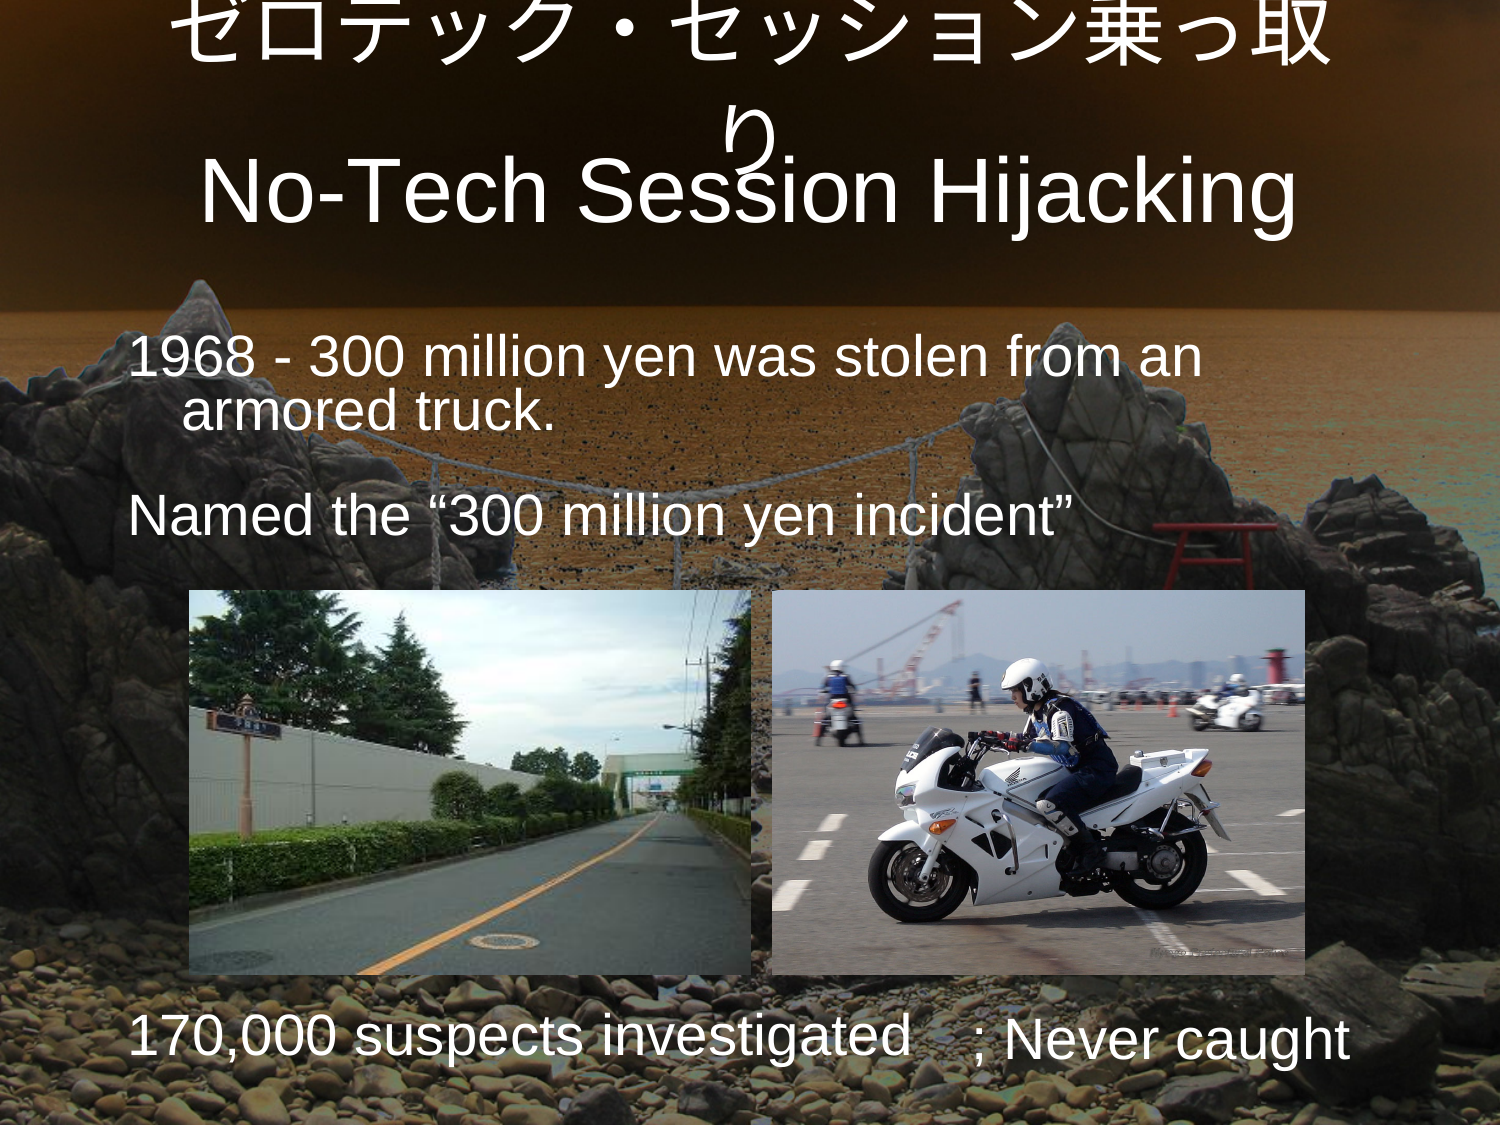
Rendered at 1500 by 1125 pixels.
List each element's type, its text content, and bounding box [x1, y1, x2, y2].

title No-Tech Session Hijacking [112, 176, 1388, 288]
text_box Named the “300 million yen incident” [112, 484, 1388, 591]
title ゼロテック・セッション乗っ取り [112, 0, 1388, 176]
text_box ; Never caught [956, 1003, 1367, 1084]
picture [0, 0, 1500, 1125]
text_box 170,000 suspects investigated [112, 1004, 1004, 1111]
list 1968 - 300 million yen was stolen from an armored truck. [112, 324, 1388, 473]
